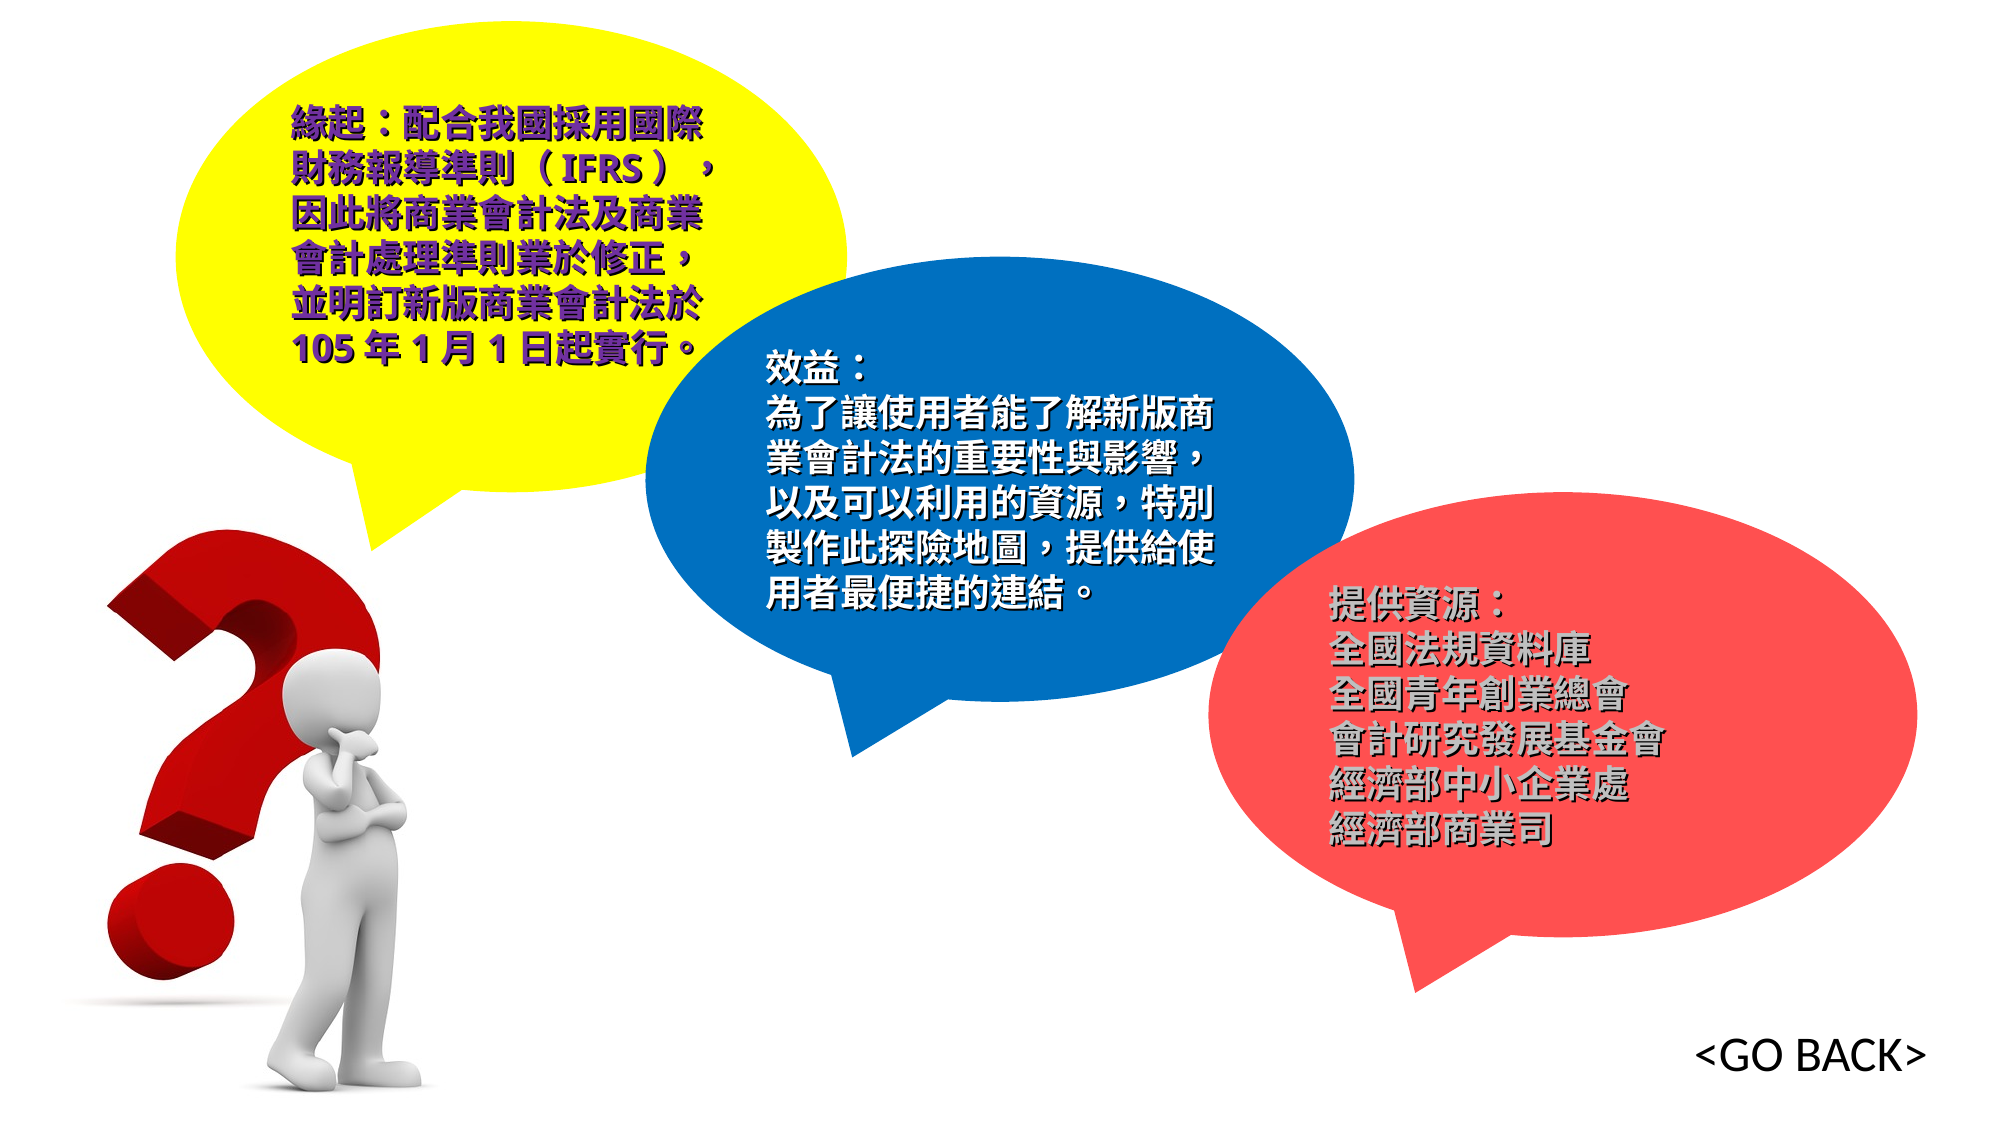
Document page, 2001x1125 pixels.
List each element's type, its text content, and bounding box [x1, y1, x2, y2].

text_box 效益： 為了讓使用者能了解新版商業會計法的重要性與影響，以及可以利用的資源，特別製作此探險地圖，提供給使用者最便捷的連結。 [645, 256, 1355, 758]
picture [55, 512, 455, 1117]
text_box 提供資源： 全國法規資料庫 全國青年創業總會 會計研究發展基金會 經濟部中小企業處 經濟部商業司 [1208, 492, 1918, 993]
text_box 緣起：配合我國採用國際財務報導準則（IFRS），因此將商業會計法及商業會計處理準則業於修正，並明訂新版商業會計法於105年1月1日起實行。 [175, 21, 848, 552]
text_box <GO BACK> [1672, 1006, 1950, 1097]
